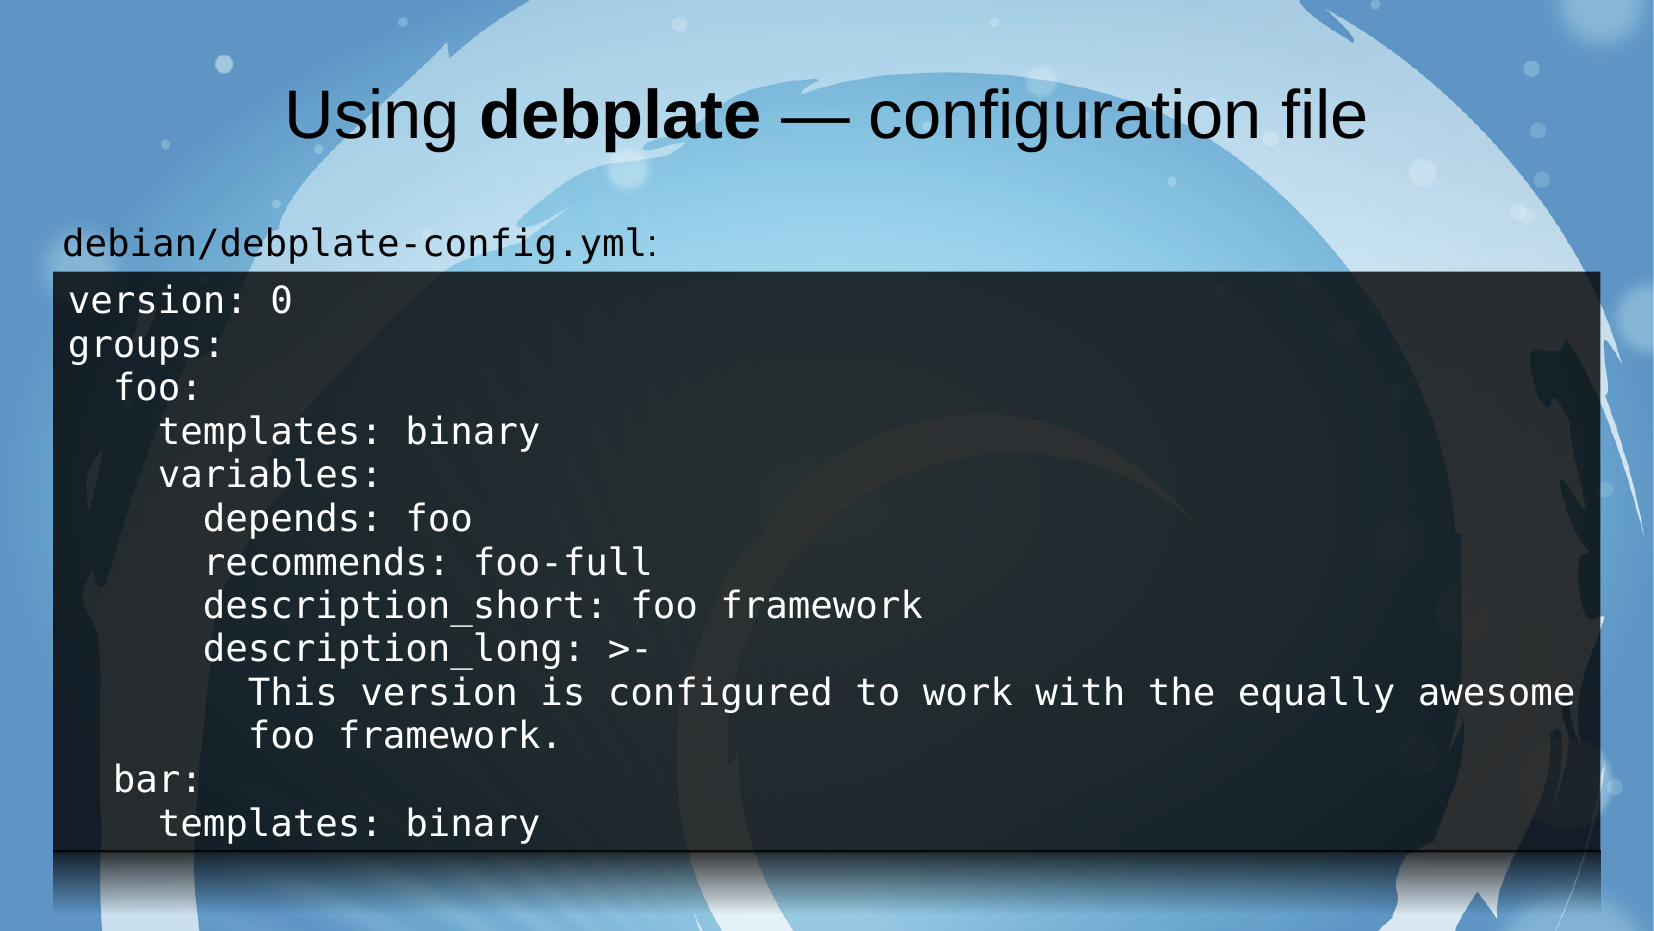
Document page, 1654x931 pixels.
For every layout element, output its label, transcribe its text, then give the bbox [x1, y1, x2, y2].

title Using debplate — configuration file [118, 37, 1536, 193]
text_box version: 0 groups: foo: templates: binary variables: depends: foo recommends: foo-full description_short: foo framework description_long: >- This version is configured to work with the equally awesome foo framework. bar: templates: binary [53, 271, 1601, 850]
text_box debian/debplate-config.yml: [47, 214, 674, 274]
text_box [53, 850, 1601, 914]
picture [0, 0, 1654, 931]
